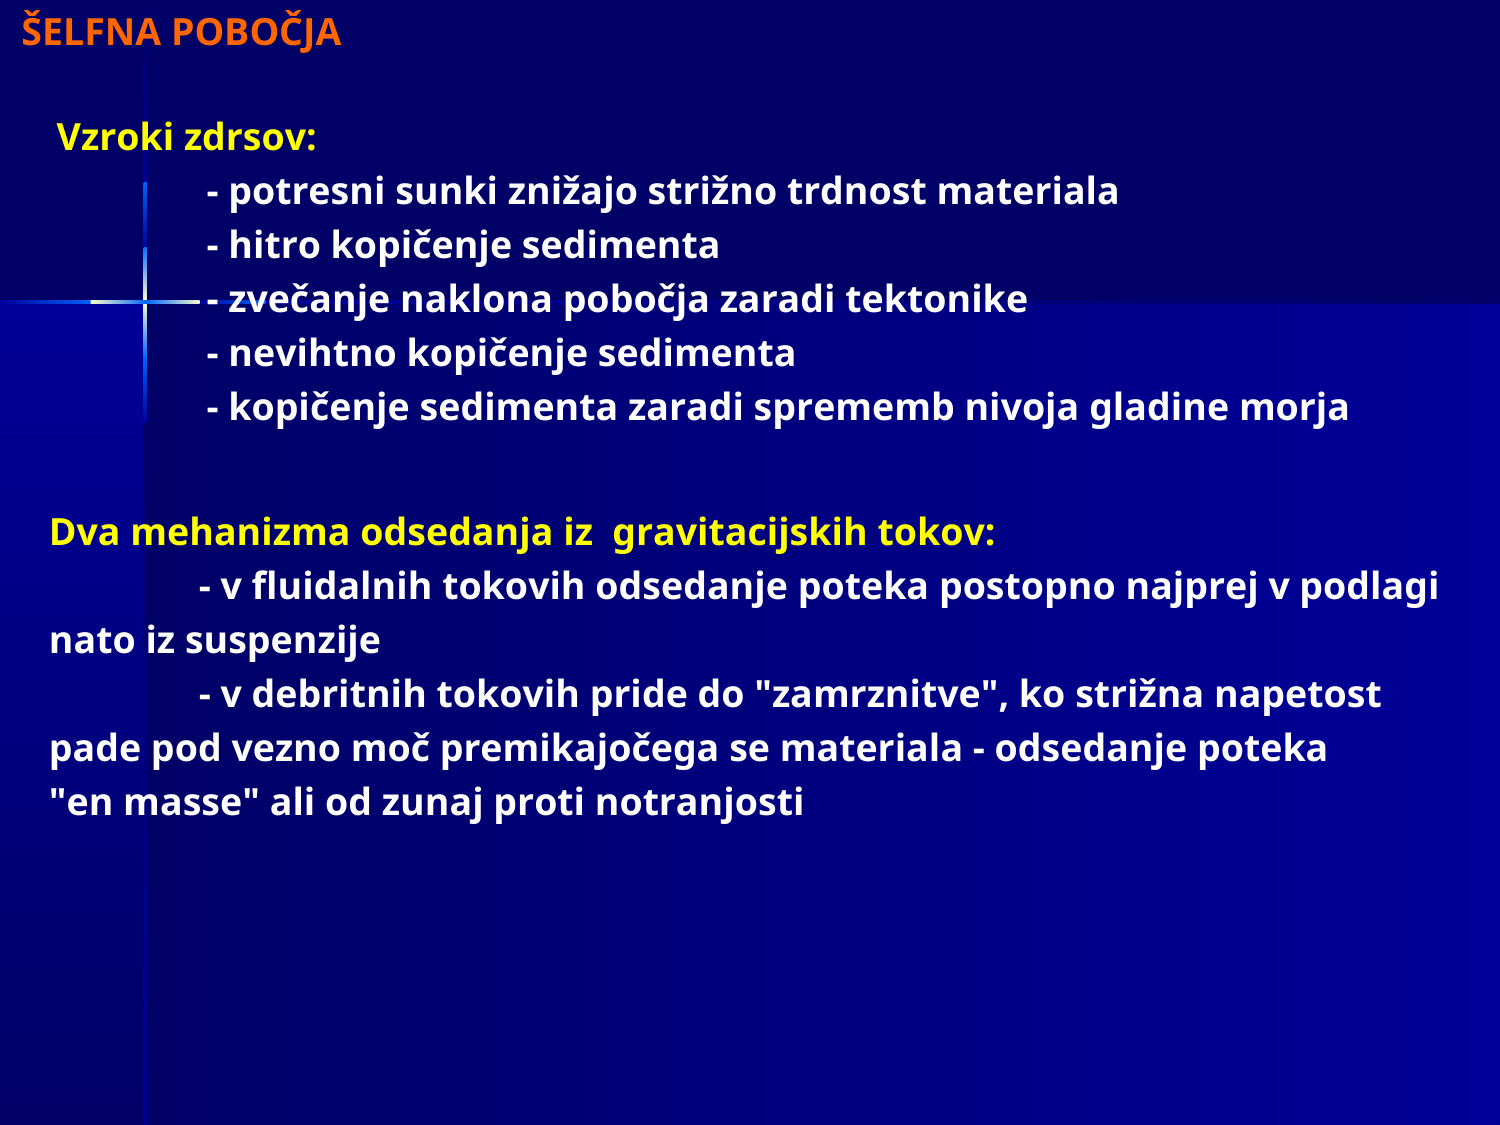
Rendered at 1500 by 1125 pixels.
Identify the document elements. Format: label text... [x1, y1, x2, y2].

text_box Vzroki zdrsov: - potresni sunki znižajo strižno trdnost materiala - hitro kopičenje sedimenta - zvečanje naklona pobočja zaradi tektonike - nevihtno kopičenje sedimenta - kopičenje sedimenta zaradi sprememb nivoja gladine morja [41, 96, 1367, 436]
text_box ŠELFNA POBOČJA [6, 0, 357, 61]
text_box Dva mehanizma odsedanja iz gravitacijskih tokov: - v fluidalnih tokovih odsedanje poteka postopno najprej v podlagi nato iz suspenzije - v debritnih tokovih pride do "zamrznitve", ko strižna napetost pade pod vezno moč premikajočega se materiala - odsedanje poteka "en masse" ali od zunaj proti notranjosti [34, 491, 1457, 831]
